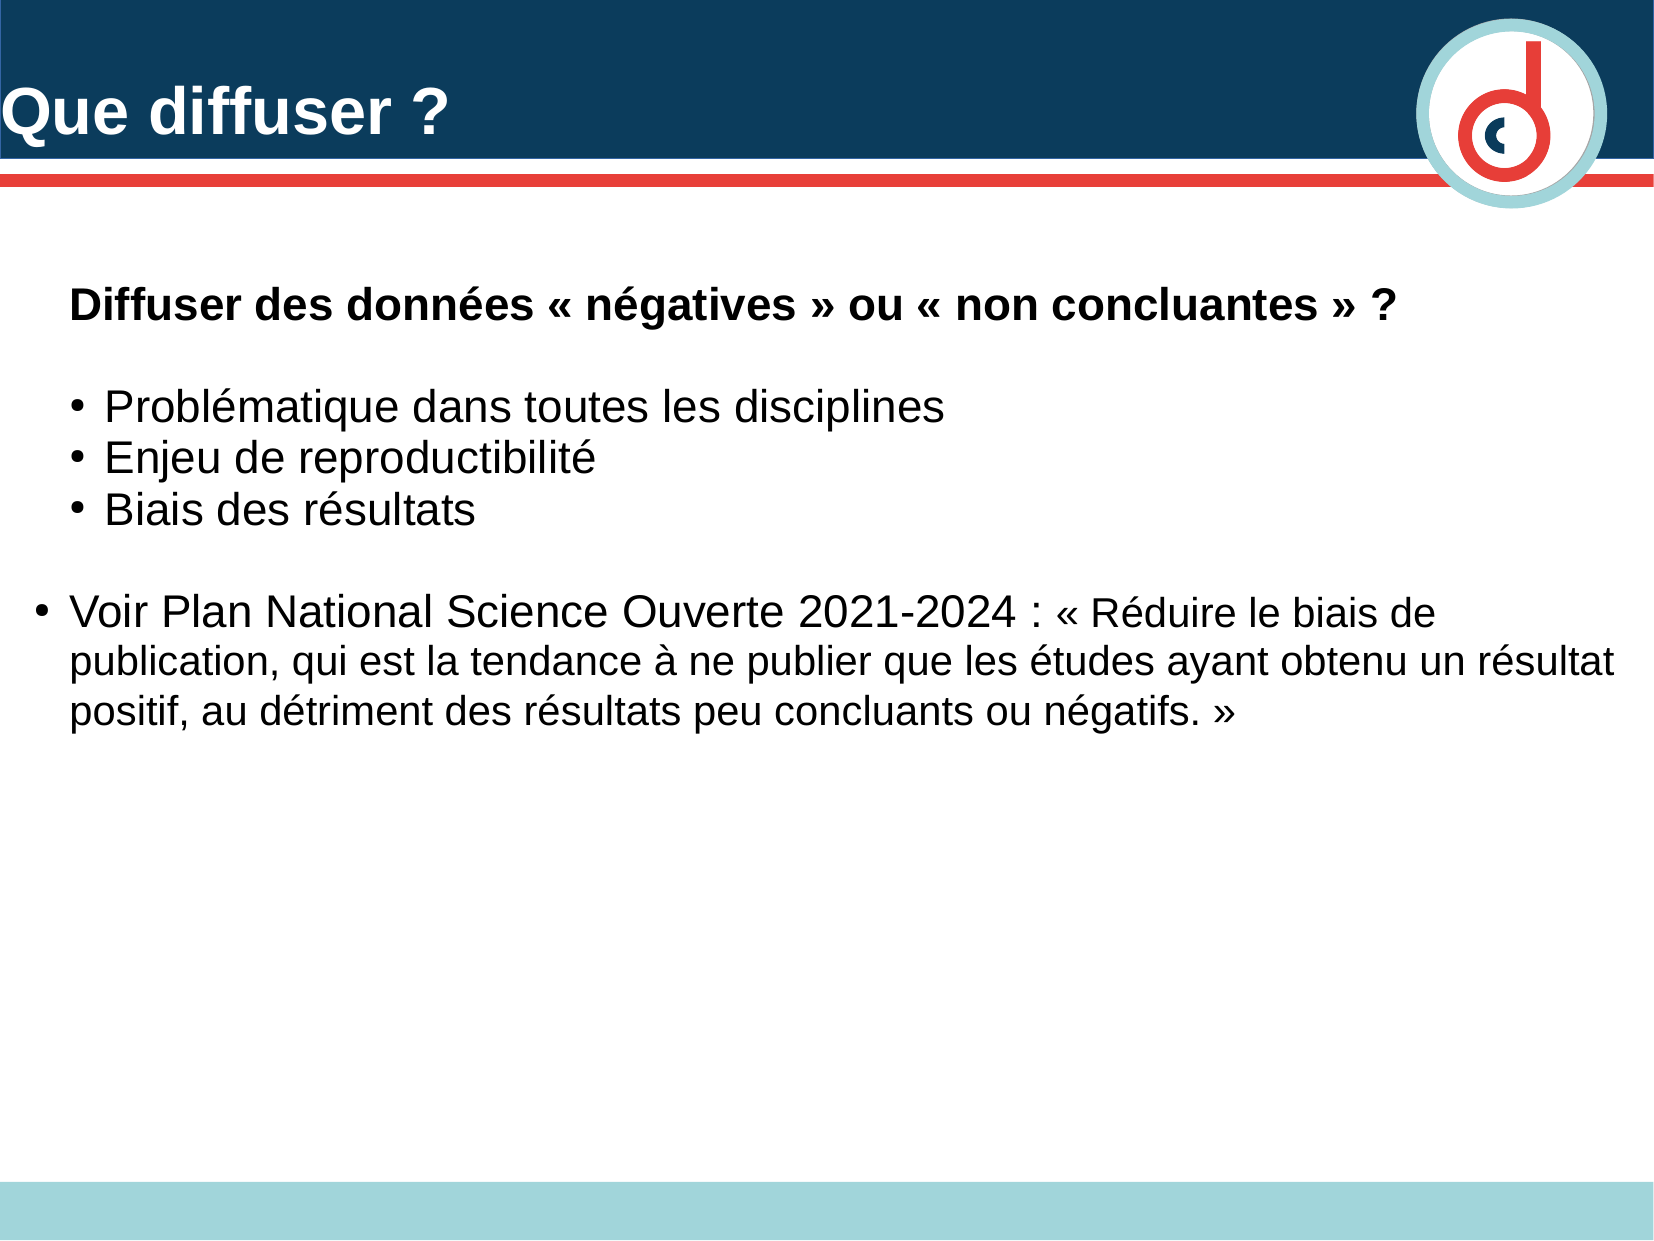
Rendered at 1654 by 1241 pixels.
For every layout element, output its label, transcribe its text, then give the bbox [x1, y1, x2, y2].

text_box Diffuser des données « négatives » ou « non concluantes » ? Problématique dans toutes les disciplines Enjeu de reproductibilité Biais des résultats Voir Plan National Science Ouverte 2021-2024 : « Réduire le biais de publication, qui est la tendance à ne publier que les études ayant obtenu un résultat positif, au détriment des résultats peu concluants ou négatifs. » [33, 278, 1626, 992]
title Que diffuser ? [0, 39, 1394, 187]
